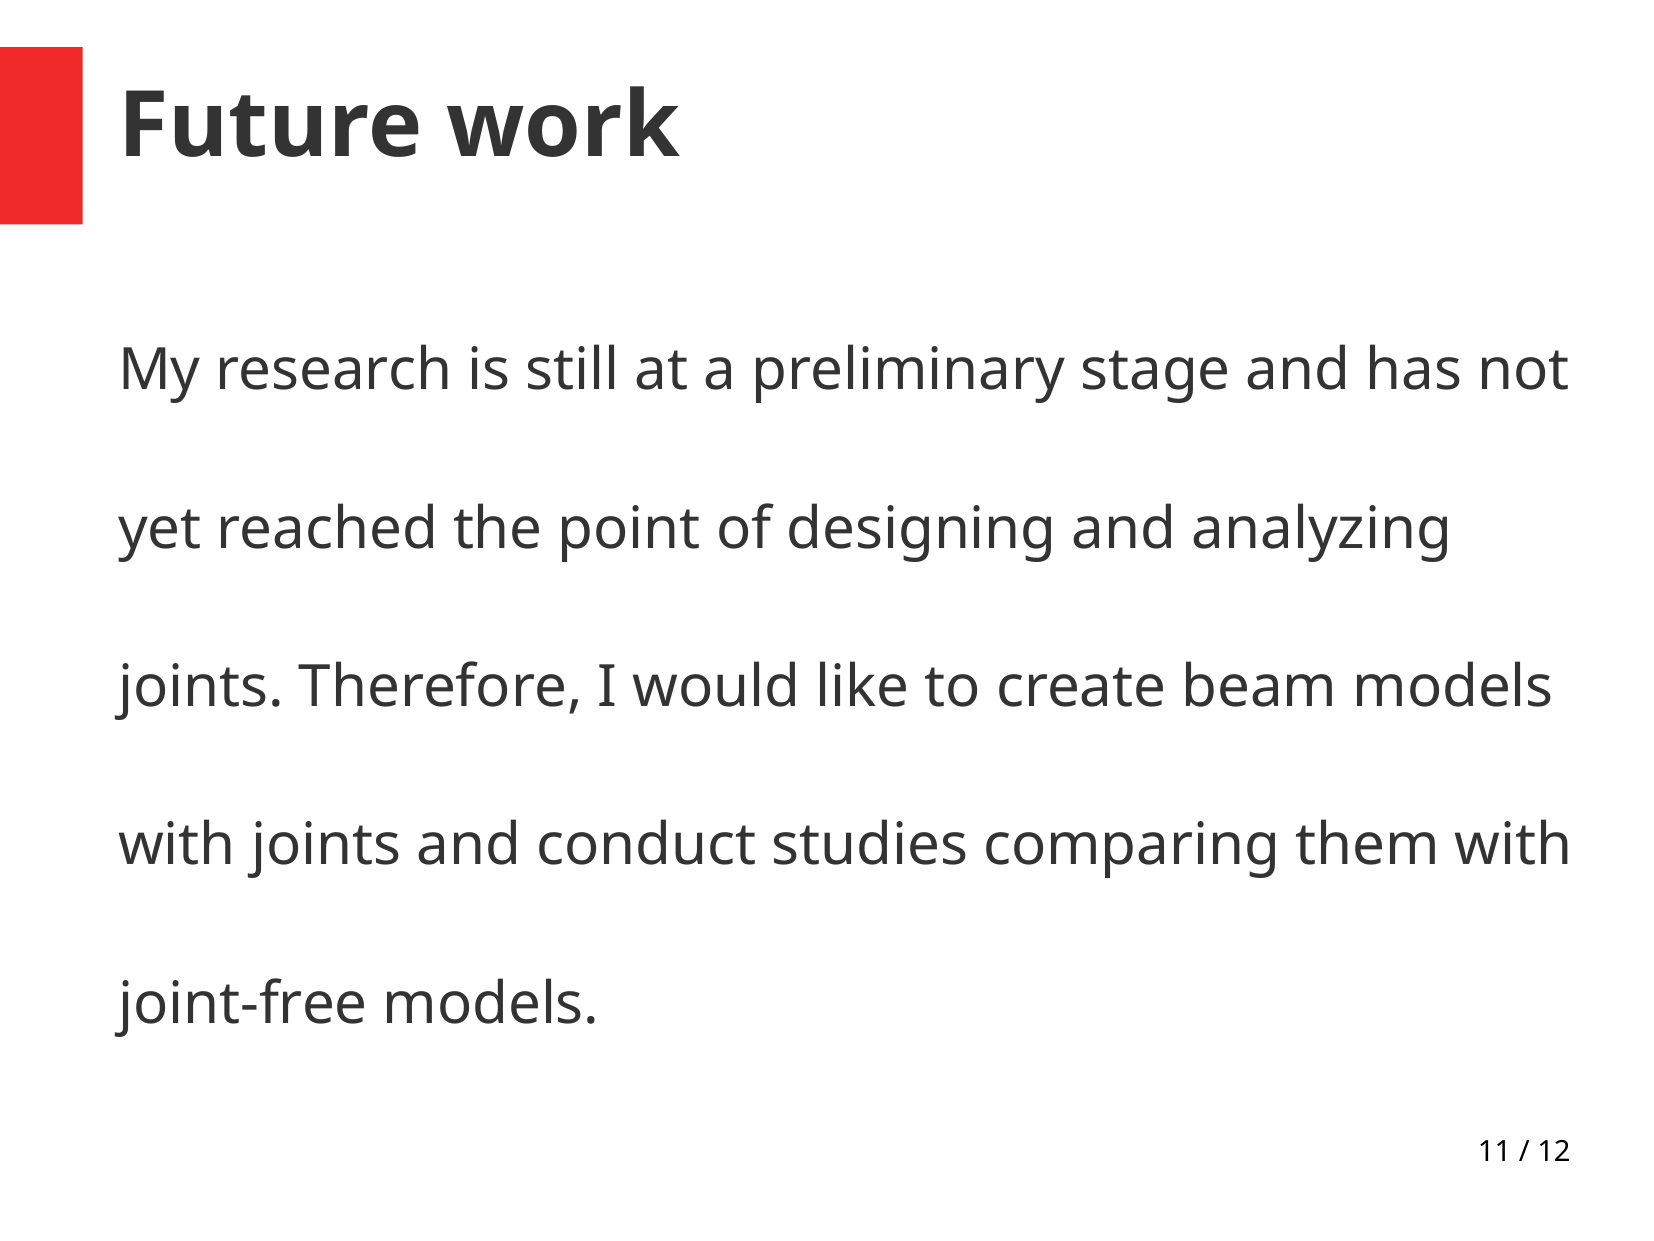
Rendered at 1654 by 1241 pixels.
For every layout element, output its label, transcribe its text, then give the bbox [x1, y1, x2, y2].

title Future work [118, 17, 1571, 225]
list My research is still at a preliminary stage and has not yet reached the point of designing and analyzing joints. Therefore, I would like to create beam models with joints and conduct studies comparing them with joint-free models. [47, 248, 1619, 1074]
